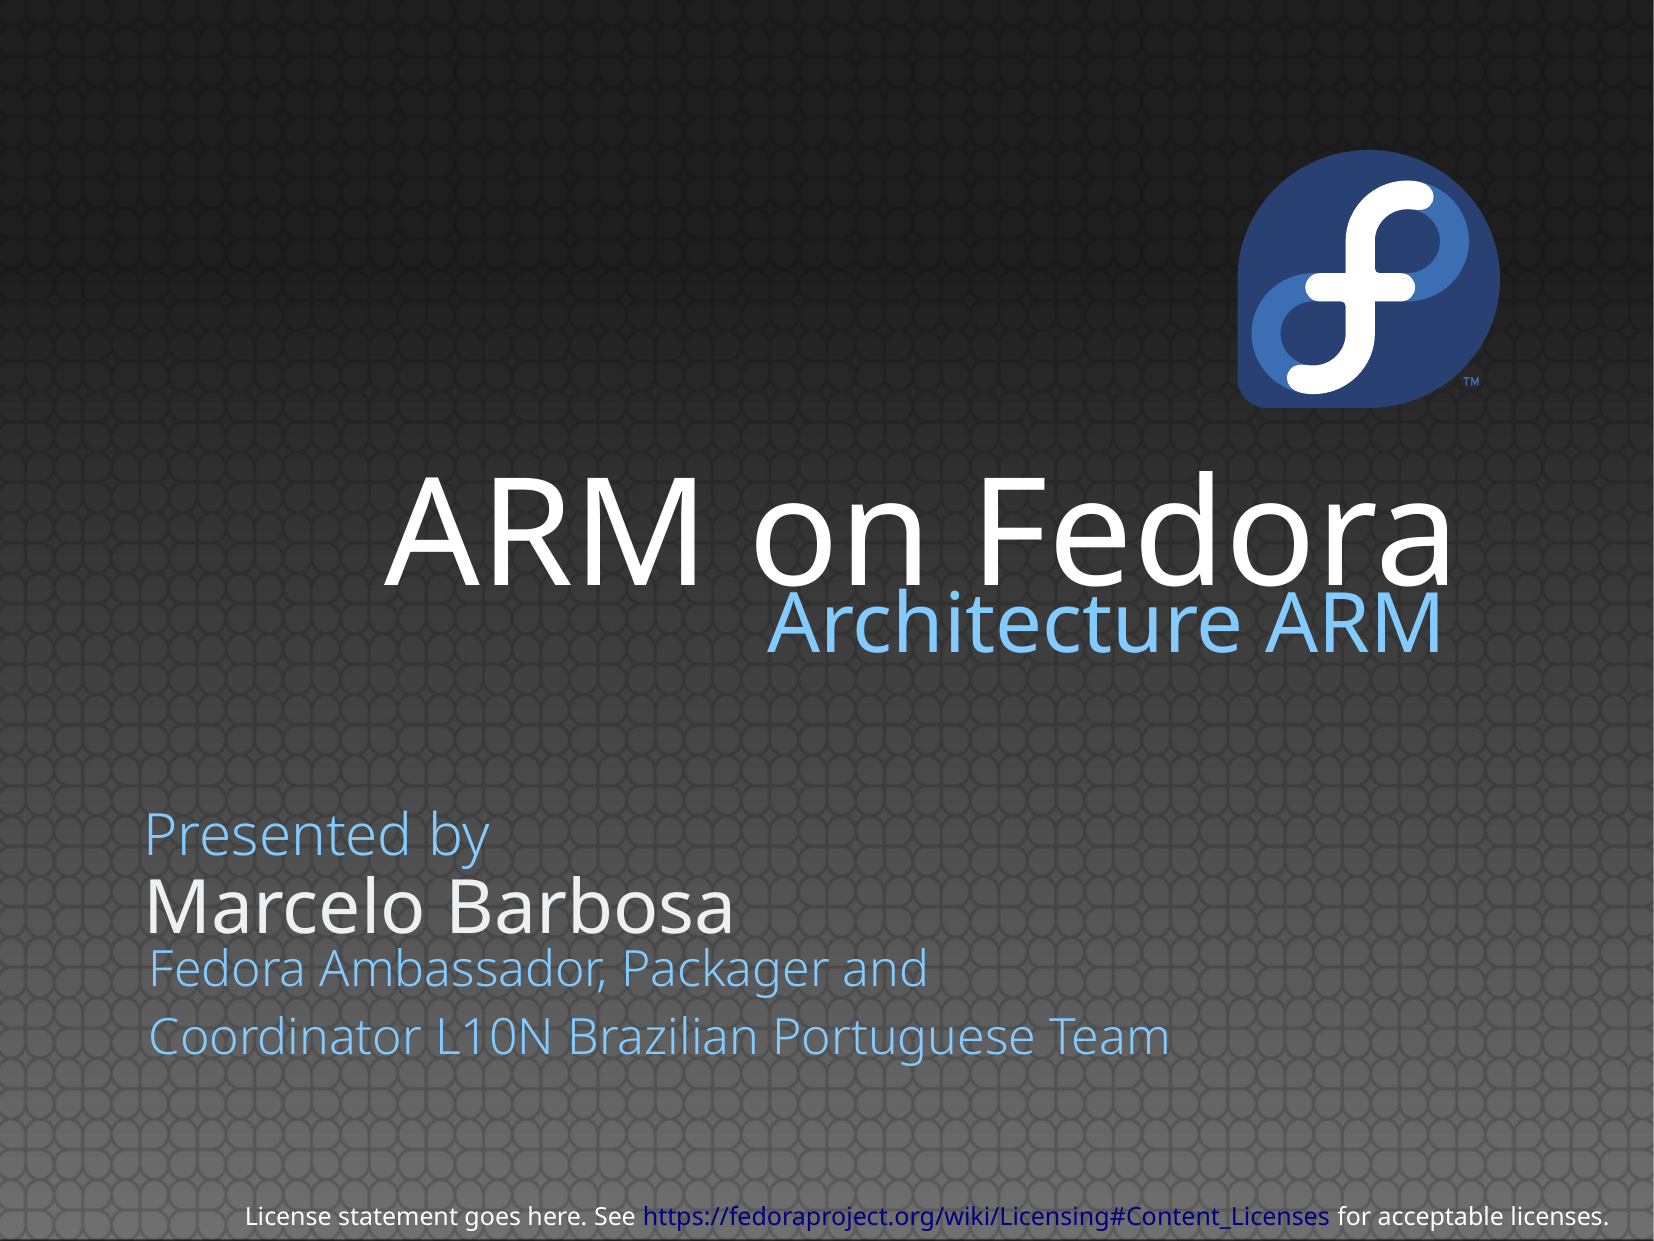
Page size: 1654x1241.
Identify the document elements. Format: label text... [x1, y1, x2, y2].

subtitle Architecture ARM [100, 607, 1447, 669]
text_box Marcelo Barbosa [128, 846, 880, 949]
text_box Fedora Ambassador, Packager and Coordinator L10N Brazilian Portuguese Team [134, 925, 1278, 1057]
text_box ARM on Fedora [37, 417, 1475, 607]
text_box License statement goes here. See https://fedoraproject.org/wiki/Licensing#Content_Licenses for acceptable licenses. [66, 1191, 1625, 1240]
picture [0, 0, 1654, 1241]
text_box Presented by [128, 785, 540, 869]
